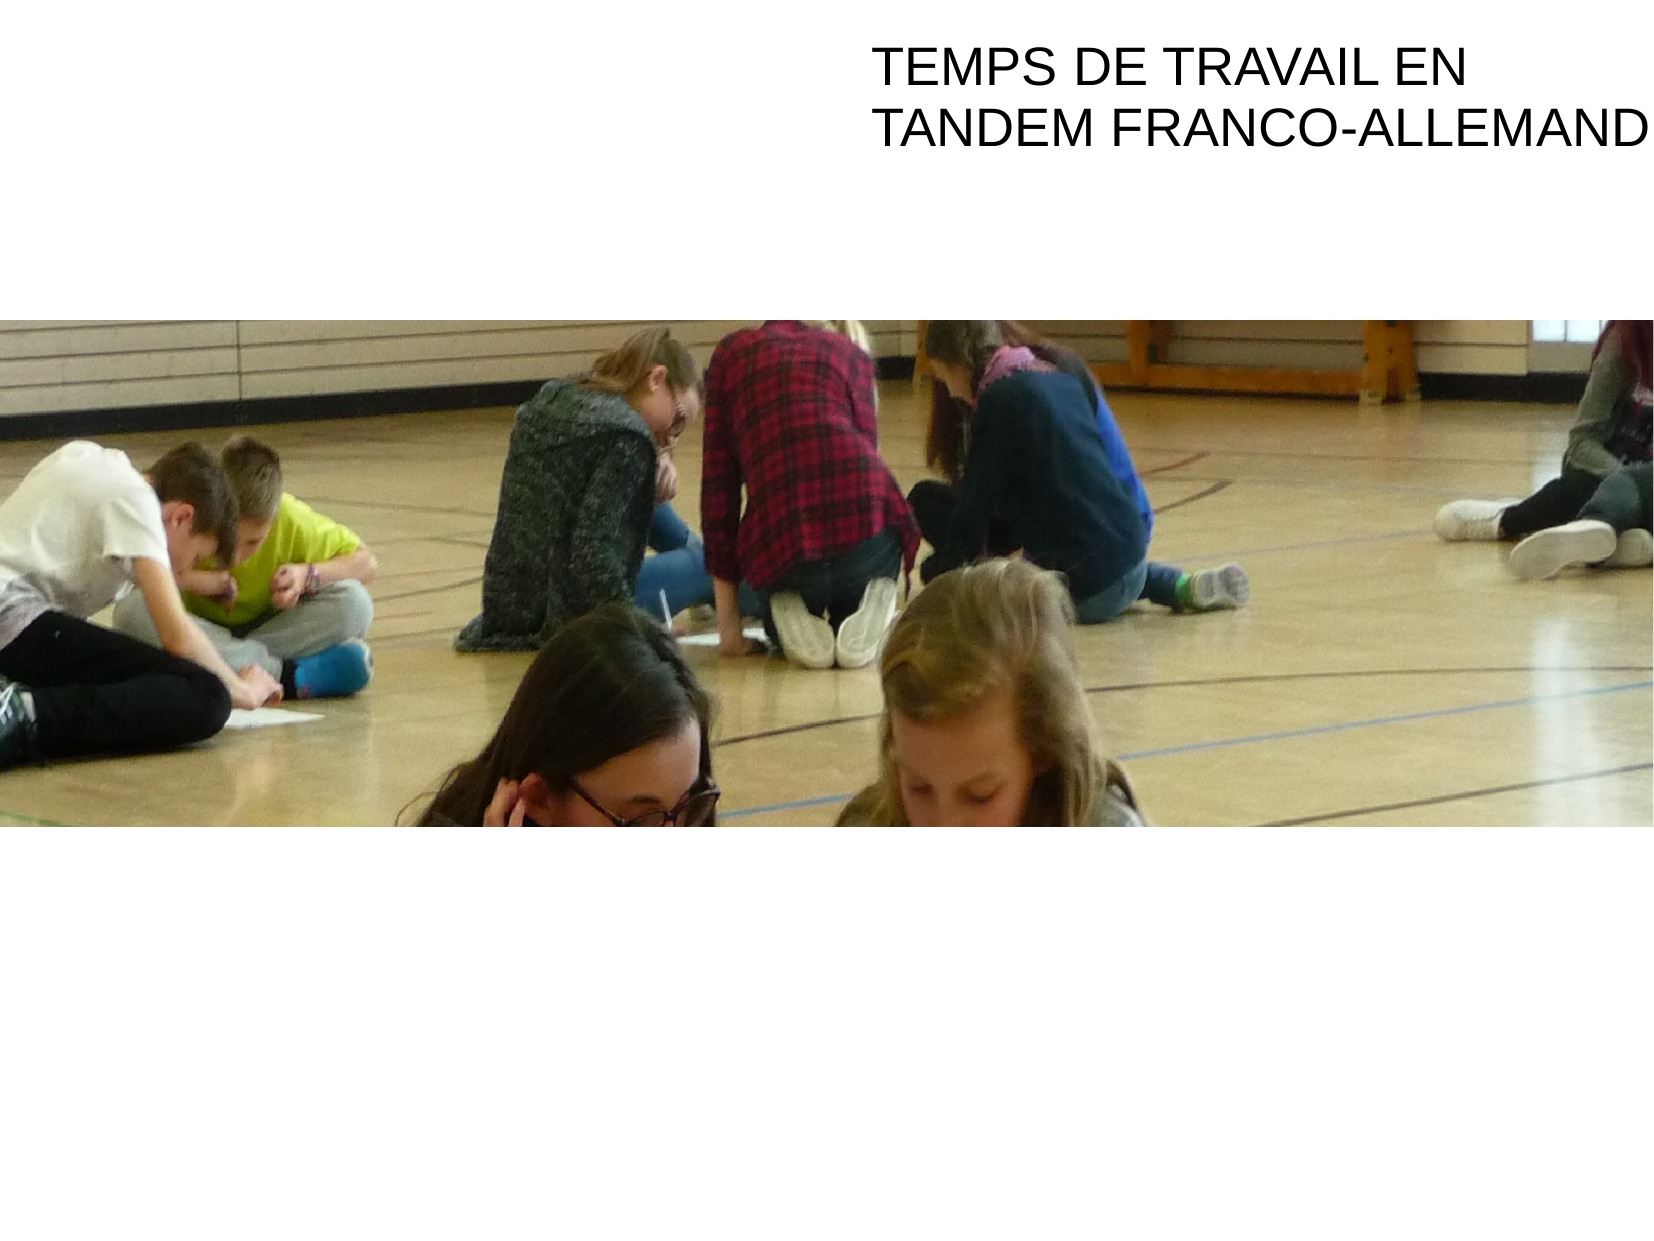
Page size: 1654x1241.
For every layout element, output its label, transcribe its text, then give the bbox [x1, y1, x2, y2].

picture [0, 320, 1654, 827]
text_box TEMPS DE TRAVAIL EN TANDEM FRANCO-ALLEMAND [856, 29, 1654, 166]
